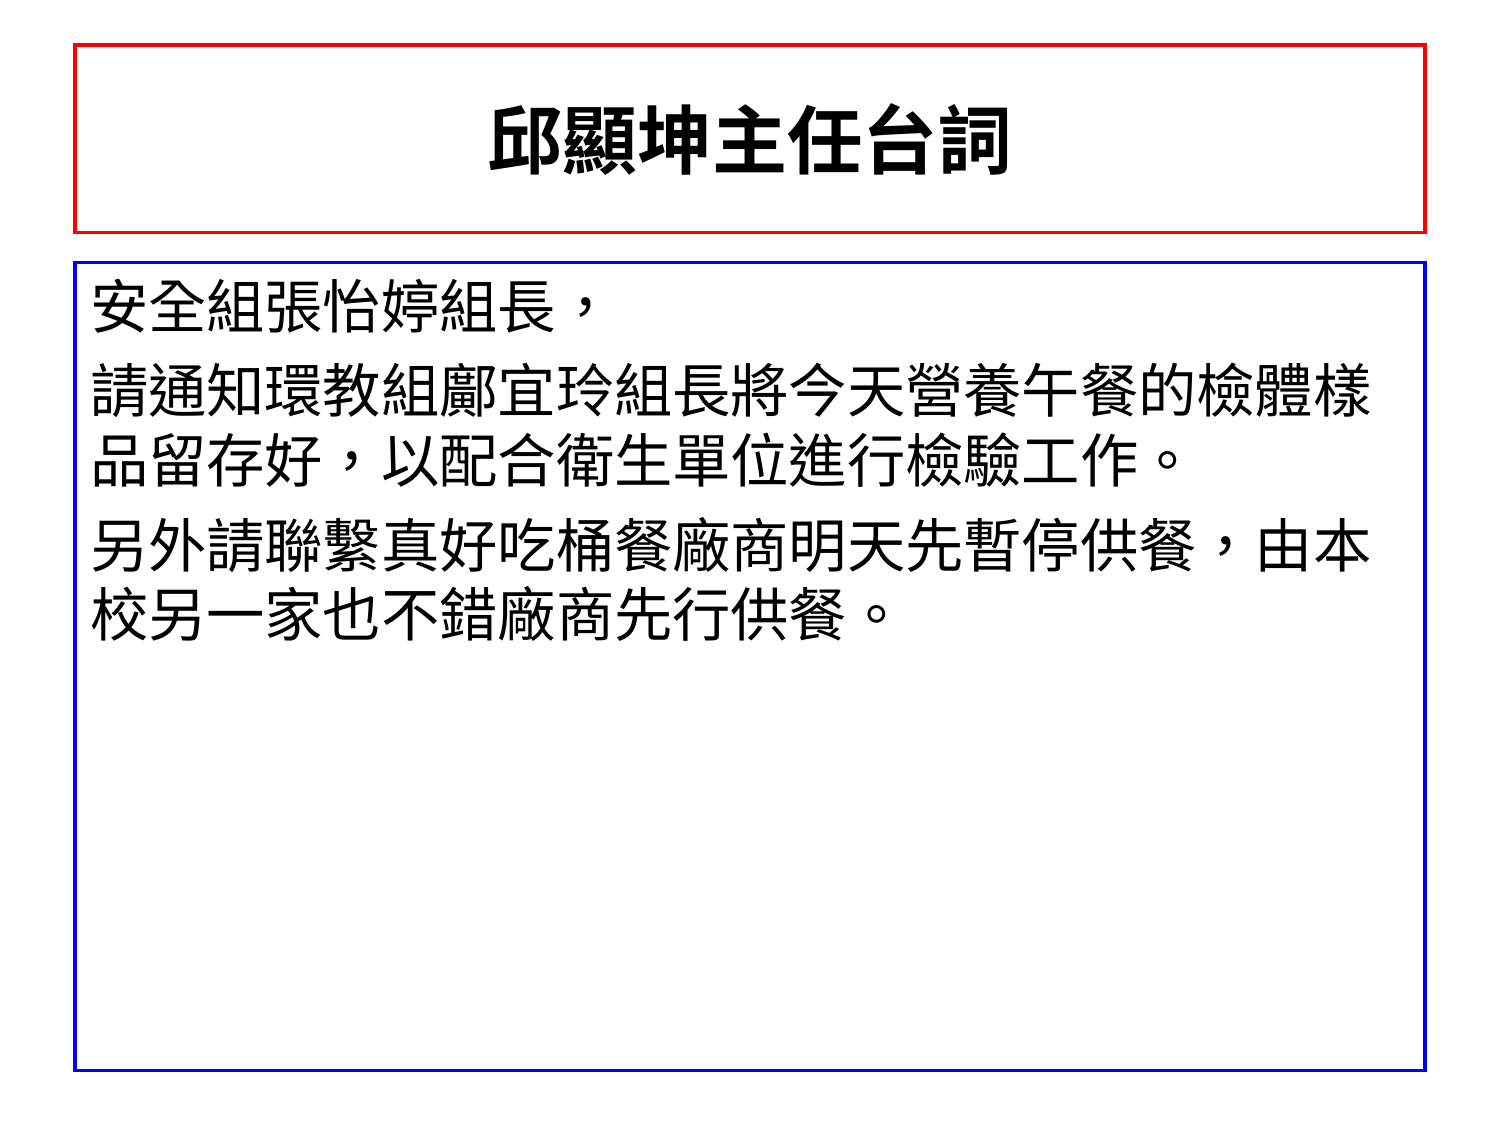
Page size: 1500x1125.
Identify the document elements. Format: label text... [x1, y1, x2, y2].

list 安全組張怡婷組長， 請通知環教組鄺宜玲組長將今天營養午餐的檢體樣品留存好，以配合衛生單位進行檢驗工作。 另外請聯繫真好吃桶餐廠商明天先暫停供餐，由本校另一家也不錯廠商先行供餐。 [75, 262, 1426, 1071]
title 邱顯坤主任台詞 [75, 45, 1426, 233]
